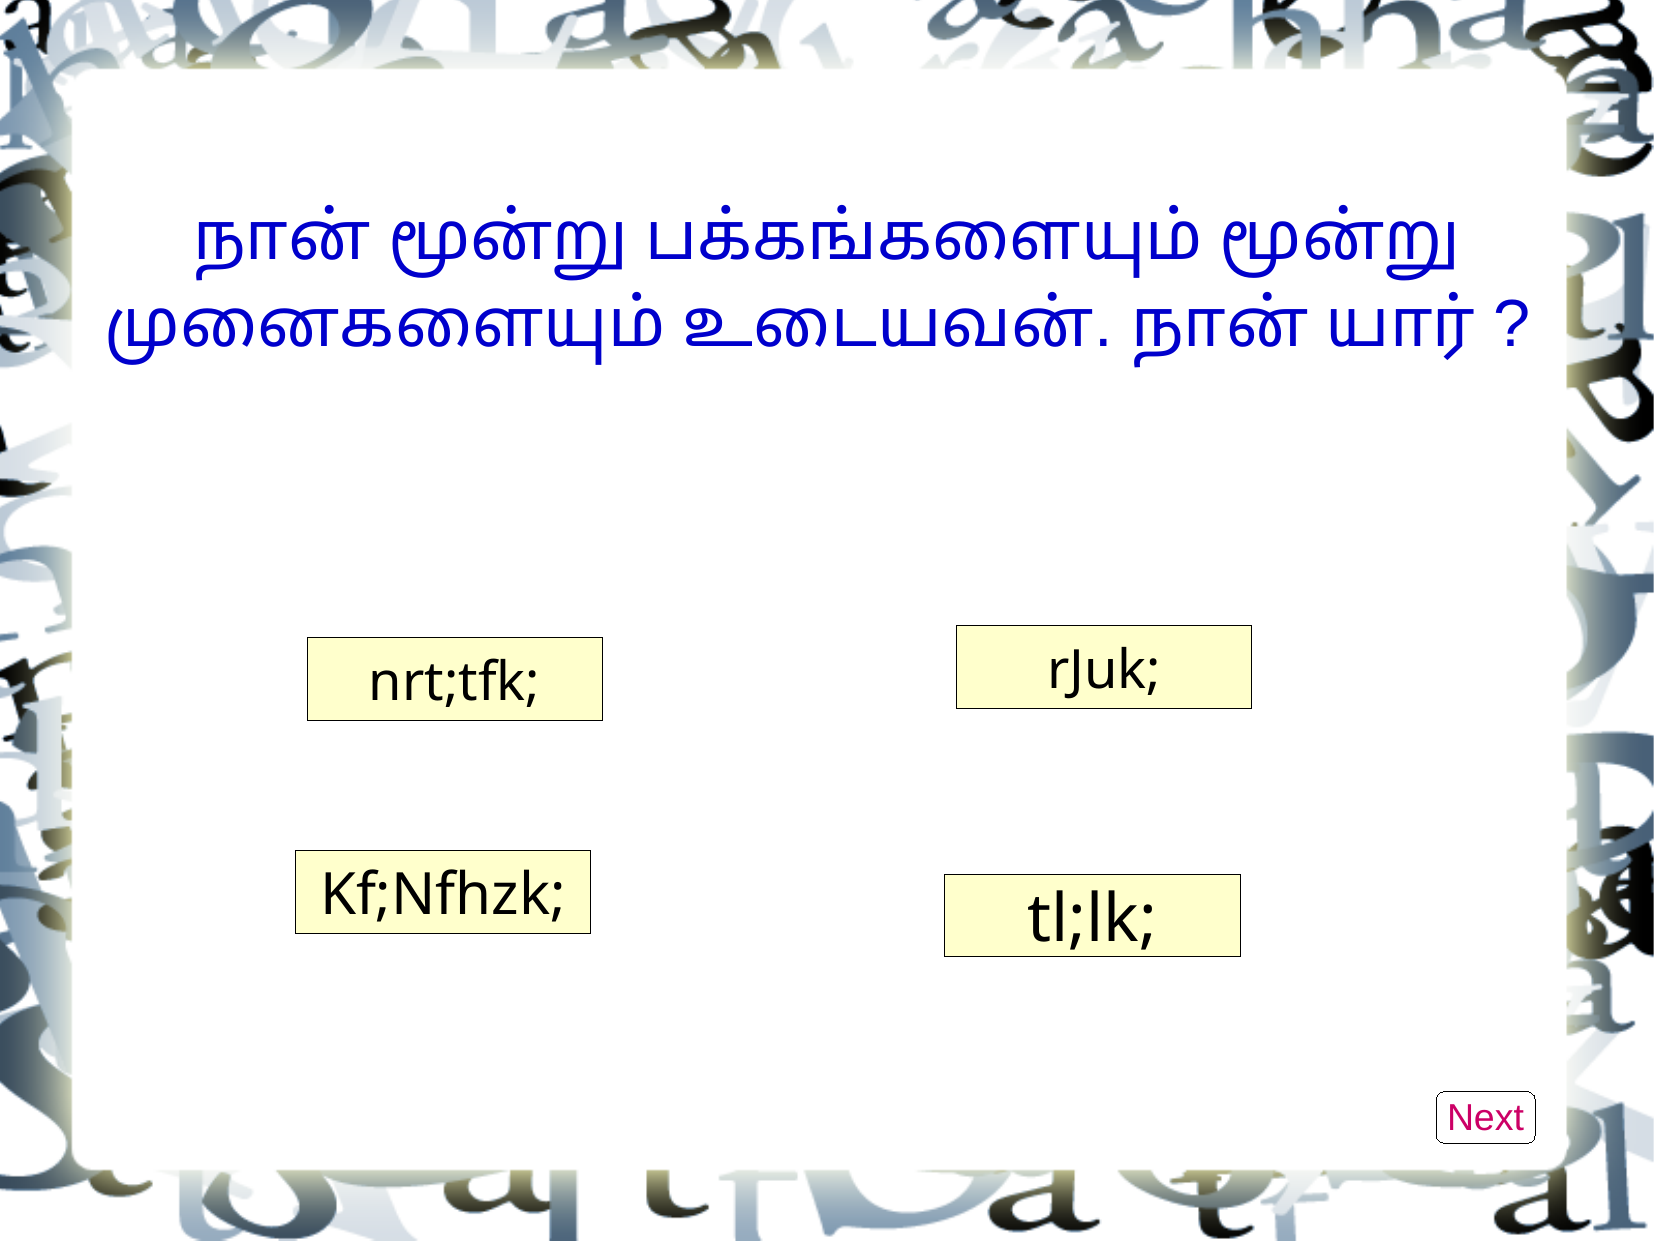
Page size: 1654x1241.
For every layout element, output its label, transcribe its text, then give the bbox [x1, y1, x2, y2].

text_box Kf;Nfhzk; [295, 850, 591, 934]
text_box Next [1436, 1091, 1536, 1144]
title நான் மூன்று பக்கங்களையும் மூன்று முனைகளையும் உடையவன். நான் யார் ? [82, 205, 1571, 443]
text_box tl;lk; [944, 874, 1241, 957]
text_box rJuk; [956, 625, 1252, 709]
text_box nrt;tfk; [307, 637, 603, 721]
picture [0, 0, 1654, 1241]
